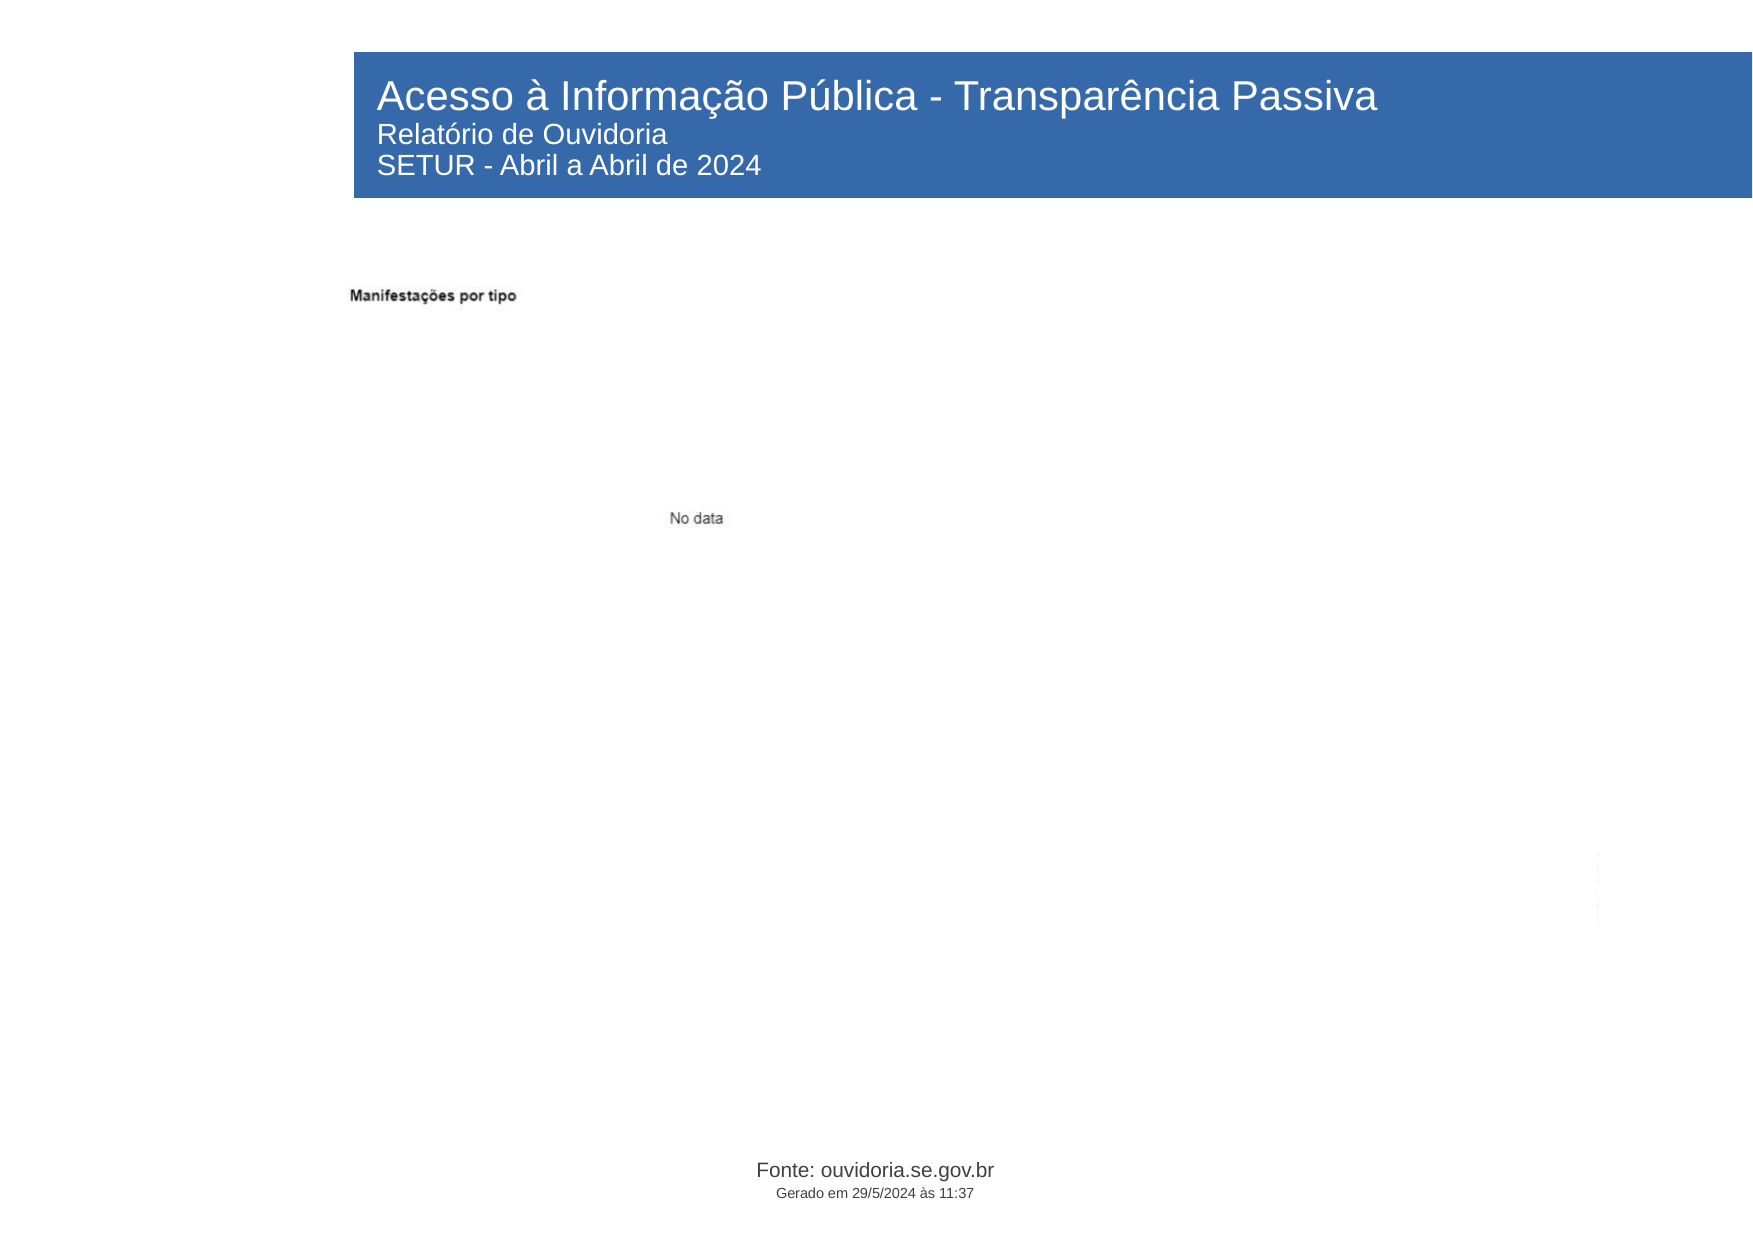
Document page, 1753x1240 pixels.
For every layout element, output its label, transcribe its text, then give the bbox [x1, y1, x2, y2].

text_box Fonte: ouvidoria.se.gov.br Gerado em 29/5/2024 às 11:37 [756, 1158, 1023, 1208]
text_box [155, 211, 1599, 1028]
text_box Acesso à Informação Pública - Transparência Passiva Relatório de Ouvidoria SETUR - Abril a Abril de 2024 [376, 72, 1403, 186]
text_box [354, 52, 1752, 198]
